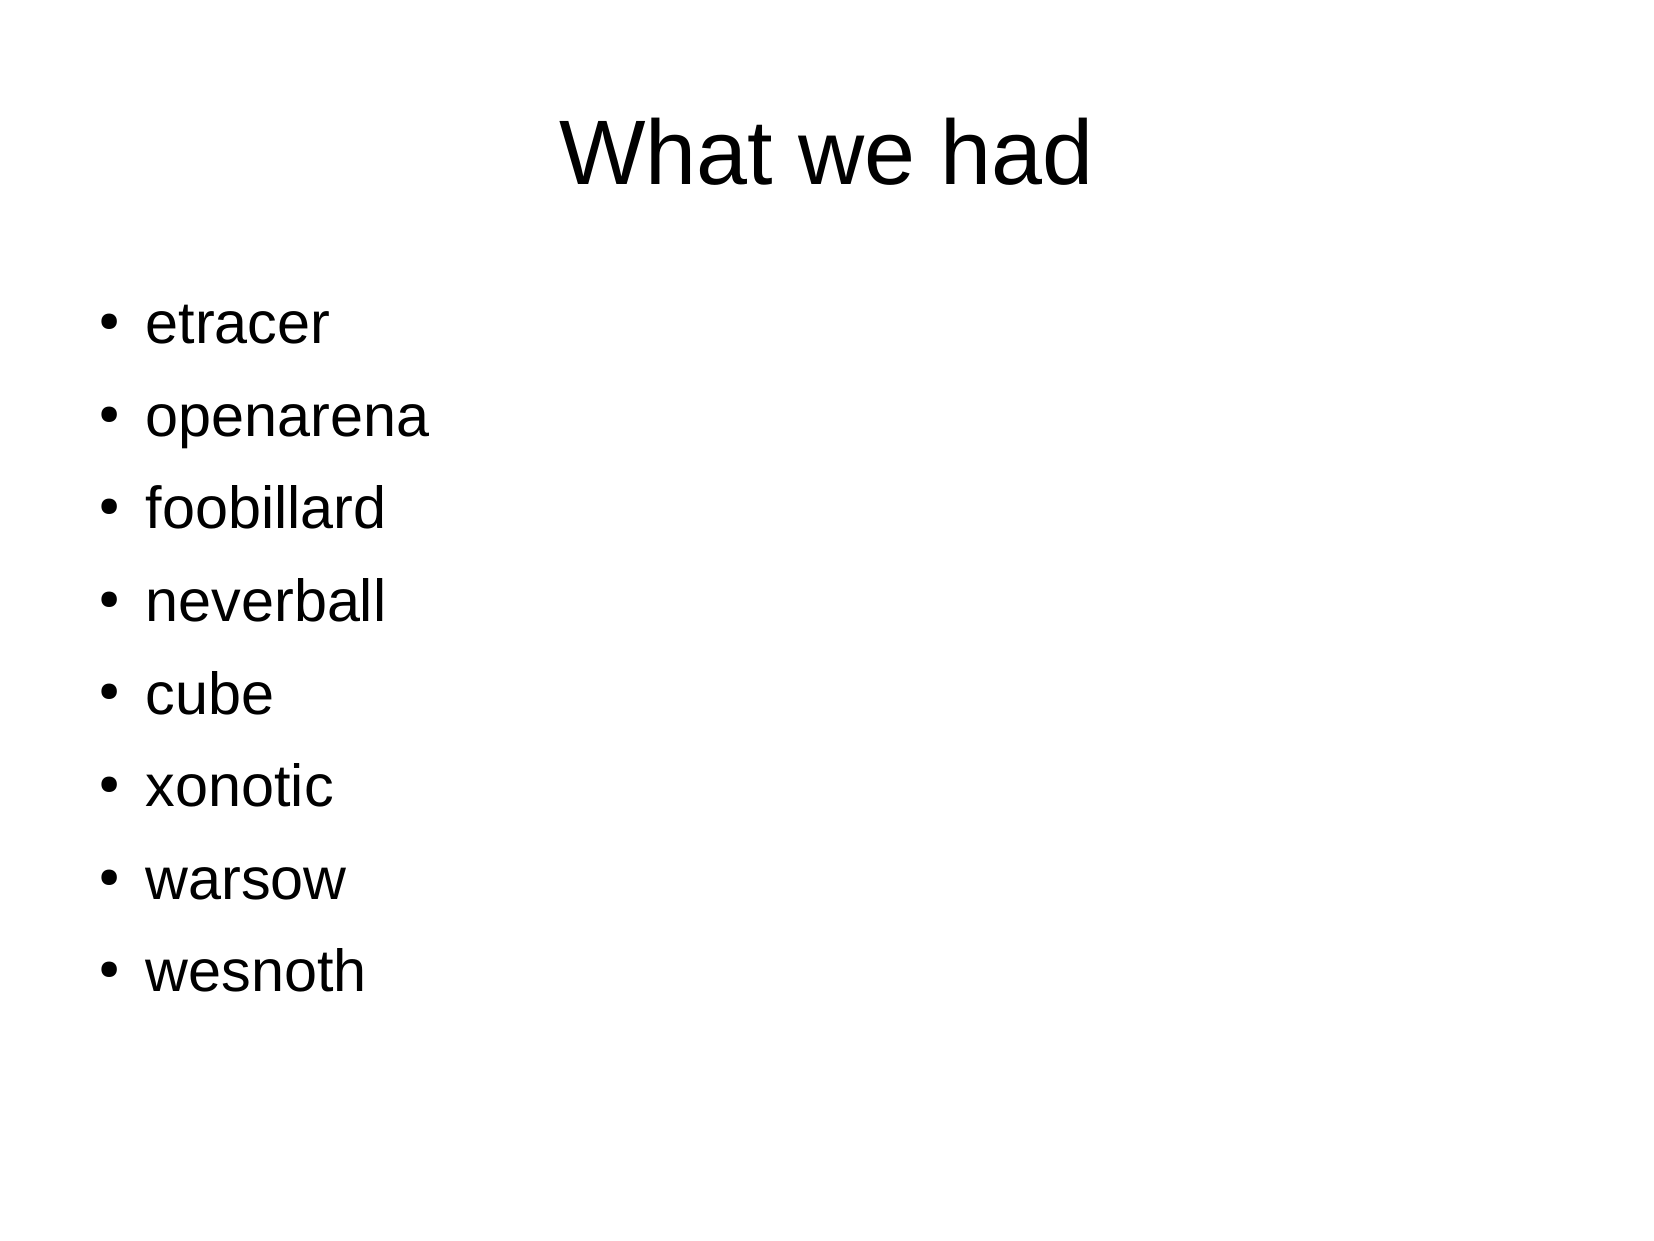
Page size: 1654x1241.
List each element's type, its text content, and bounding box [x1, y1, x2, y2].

list etracer openarena foobillard neverball cube xonotic warsow wesnoth [82, 290, 1538, 1010]
title What we had [82, 49, 1571, 257]
